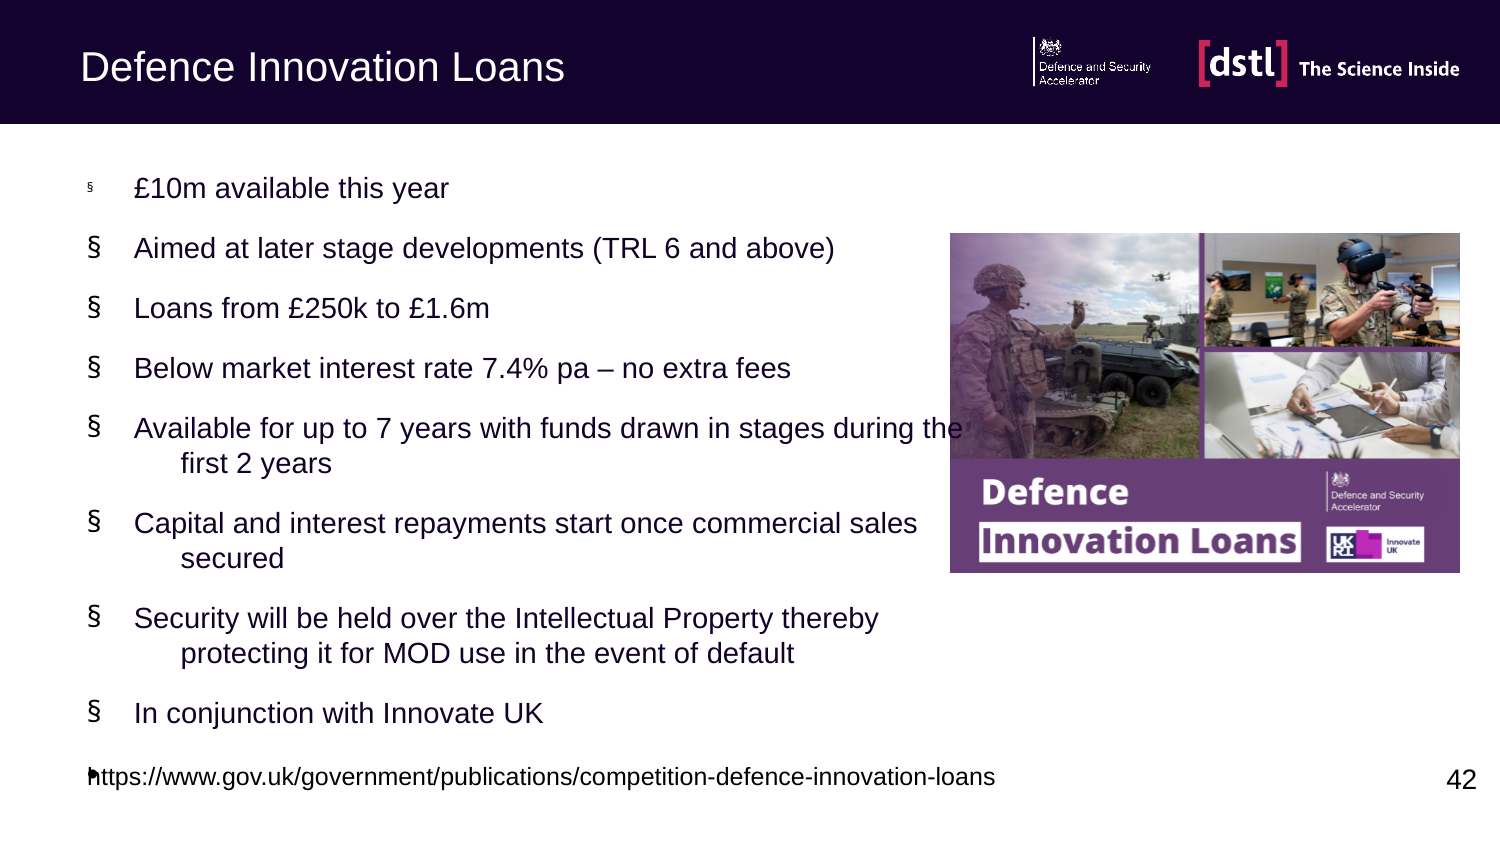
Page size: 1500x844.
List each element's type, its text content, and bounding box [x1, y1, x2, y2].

picture [1033, 37, 1151, 87]
text_box https://www.gov.uk/government/publications/competition-defence-innovation-loans [72, 753, 1026, 798]
text_box Defence Innovation Loans [64, 32, 1483, 98]
text_box £10m available this year Aimed at later stage developments (TRL 6 and above) Loans from £250k to £1.6m Below market interest rate 7.4% pa – no extra fees Available for up to 7 years with funds drawn in stages during the first 2 years Capital and interest repayments start once commercial sales secured Security will be held over the Intellectual Property thereby protecting it for MOD use in the event of default In conjunction with Innovate UK [71, 161, 999, 741]
picture [999, 233, 1460, 574]
